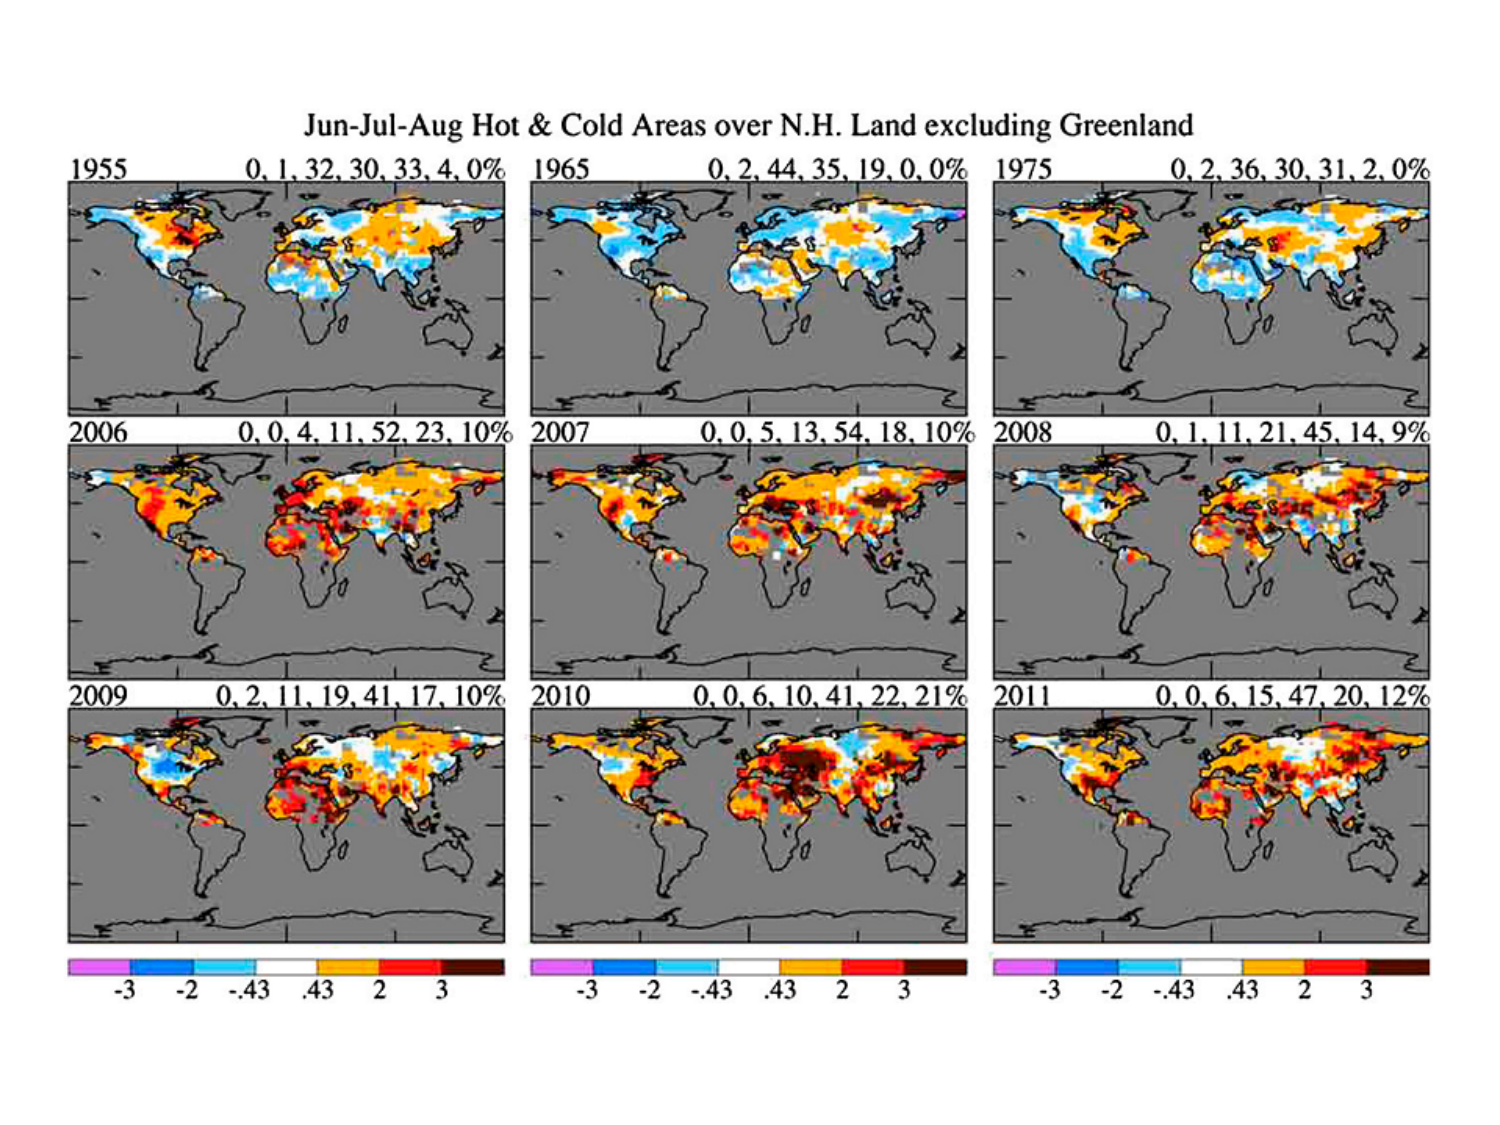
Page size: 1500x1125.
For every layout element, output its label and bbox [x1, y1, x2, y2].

picture [27, 106, 1472, 1016]
